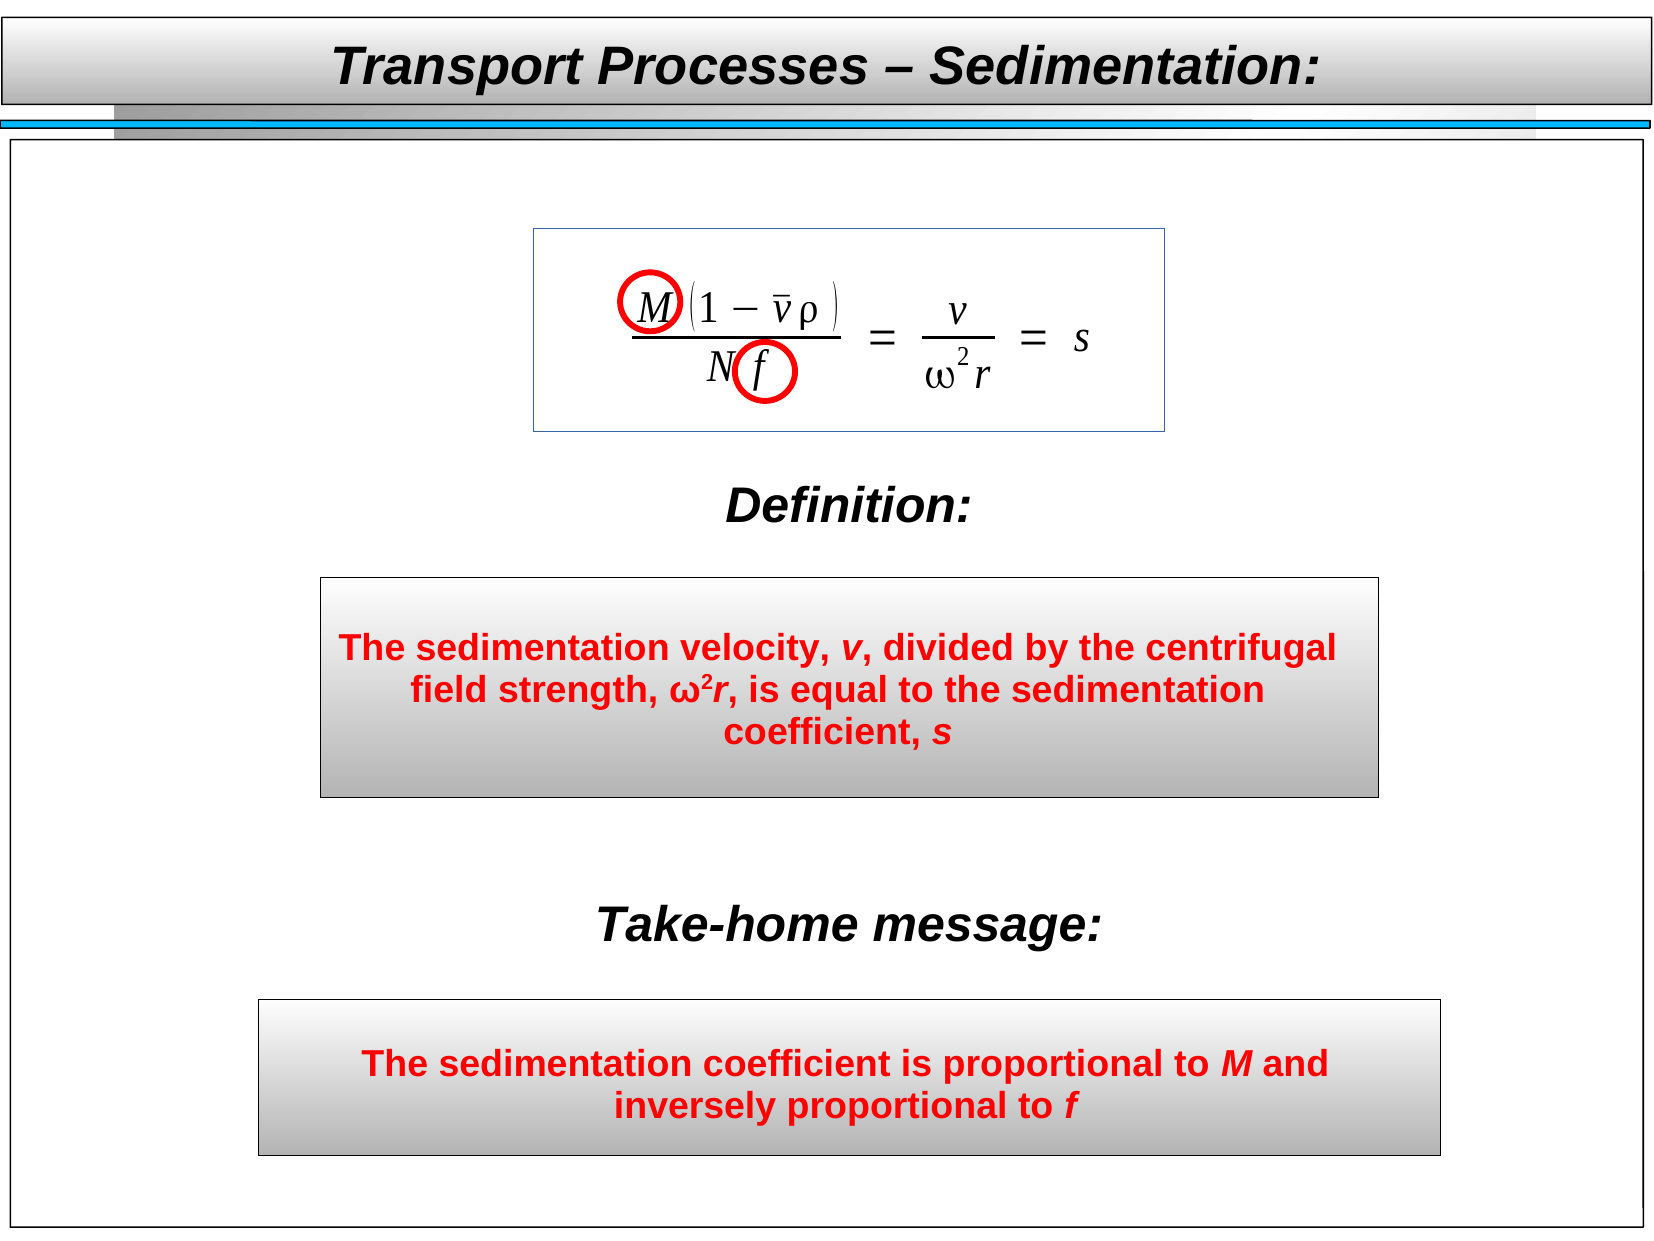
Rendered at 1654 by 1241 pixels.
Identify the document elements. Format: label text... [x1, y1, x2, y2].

text_box [10, 139, 1644, 1228]
text_box Definition: [722, 476, 976, 536]
text_box The sedimentation coefficient is proportional to M and inversely proportional to f [361, 1042, 1337, 1127]
chart [738, 345, 792, 397]
text_box The sedimentation velocity, v, divided by the centrifugal field strength, ω2r, is equal to the sedimentation coefficient, s [338, 626, 1360, 754]
text_box Take-home message: [584, 896, 1114, 955]
text_box [0, 120, 1651, 129]
chart [624, 278, 677, 328]
text_box Transport Processes – Sedimentation: [1, 17, 1652, 105]
chart [624, 278, 1097, 398]
